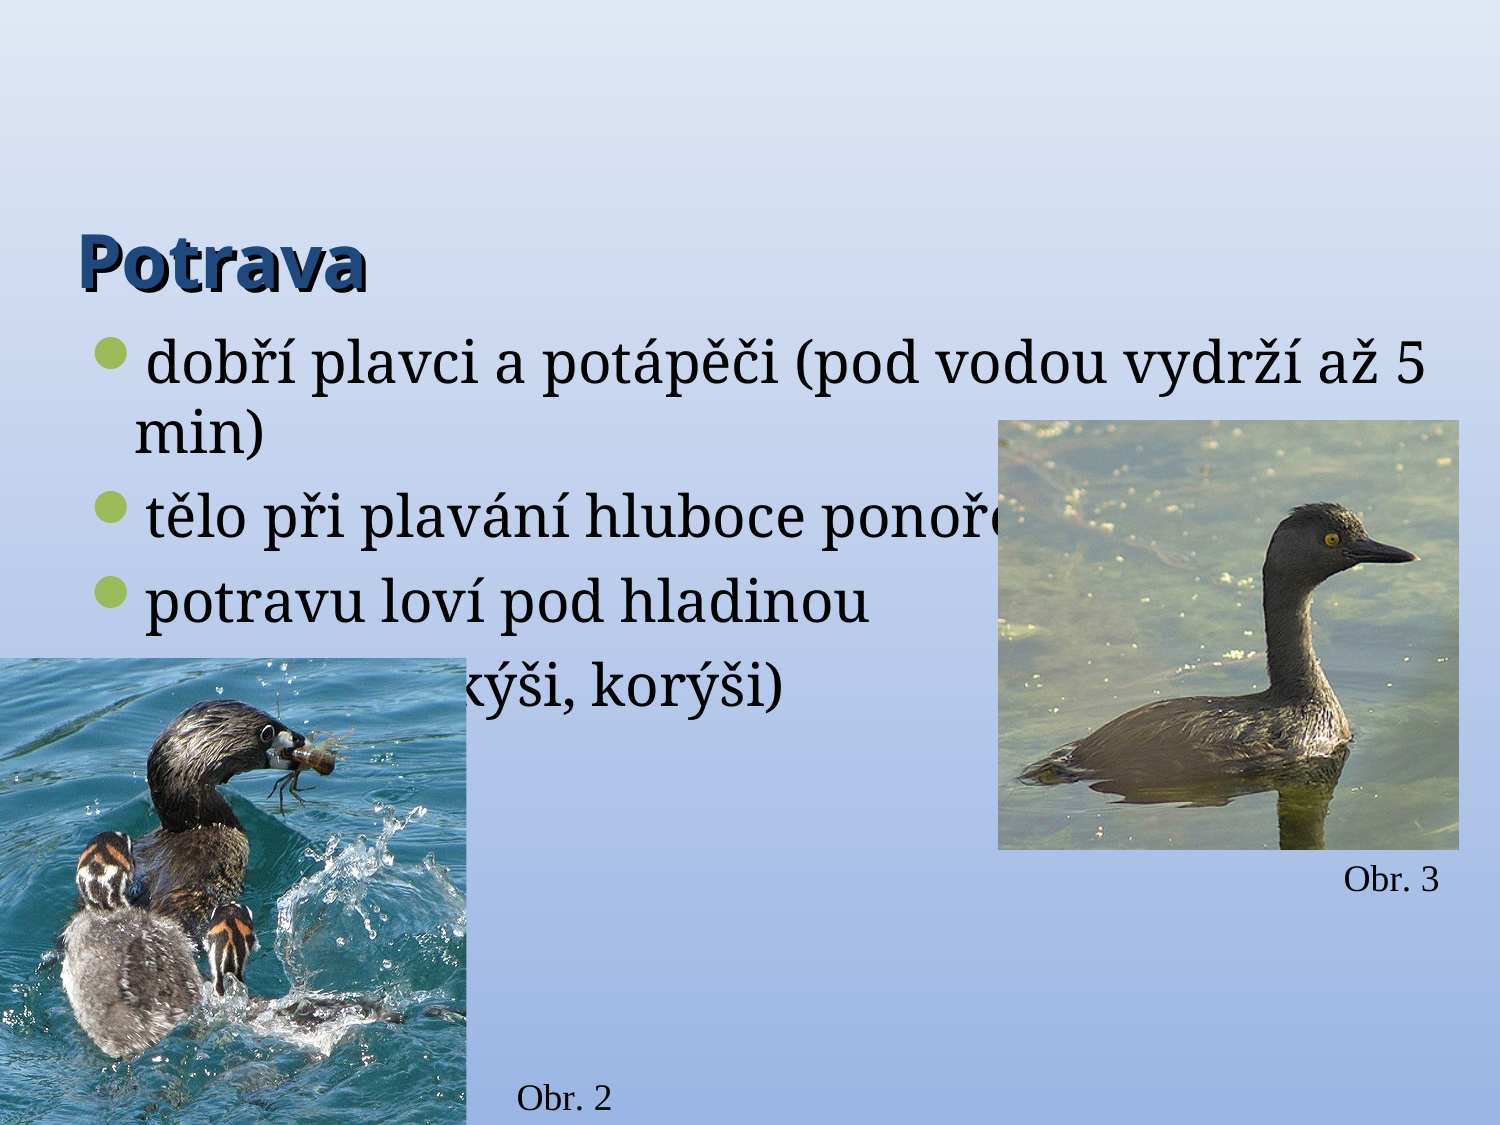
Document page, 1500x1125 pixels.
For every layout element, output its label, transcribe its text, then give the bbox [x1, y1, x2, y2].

title Potrava [75, 115, 1426, 304]
text_box Obr. 3 [1328, 846, 1459, 907]
list dobří plavci a potápěči (pod vodou vydrží až 5 min) tělo při plavání hluboce ponořené potravu loví pod hladinou (ryby, měkkýši, korýši) [74, 317, 1459, 1038]
picture [998, 420, 1459, 850]
text_box Obr. 2 [501, 1064, 632, 1125]
picture [0, 658, 467, 1125]
